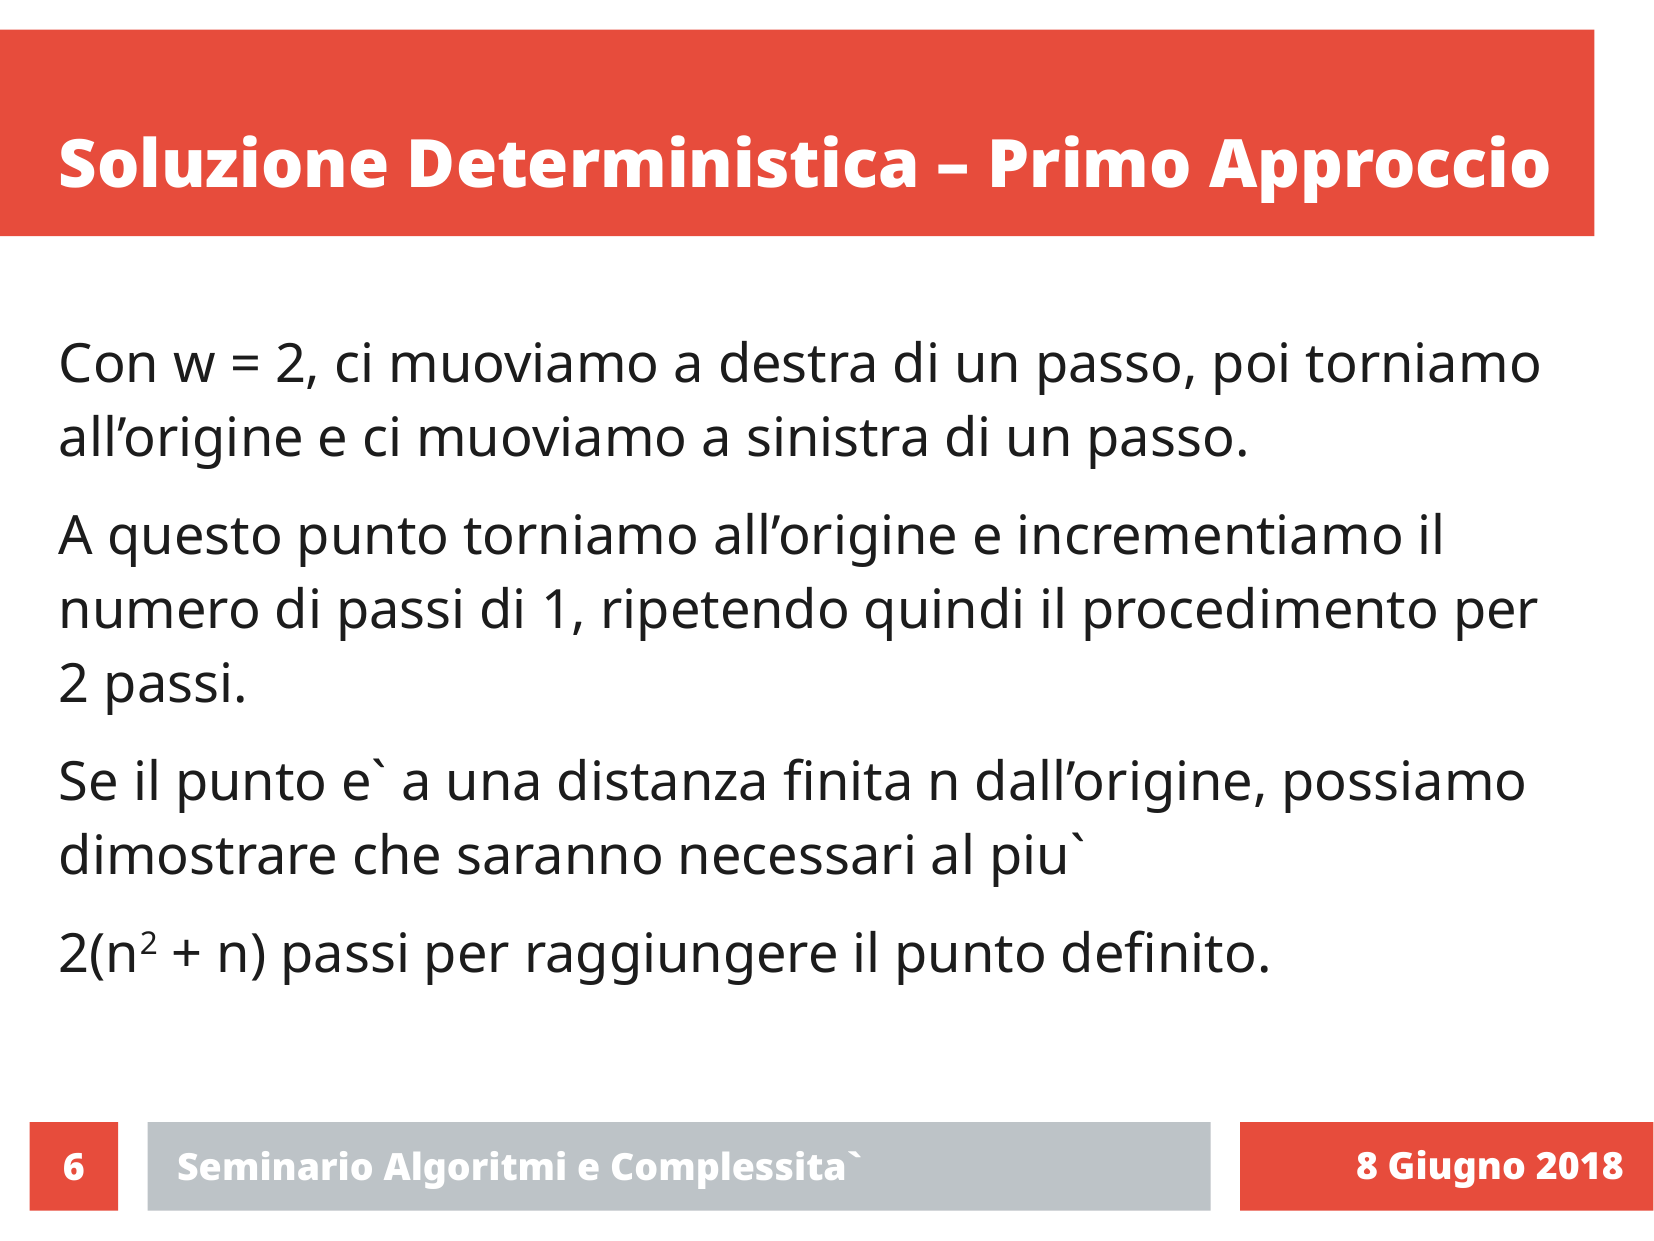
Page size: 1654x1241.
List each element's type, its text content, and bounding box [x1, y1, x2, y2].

title Soluzione Deterministica – Primo Approccio [59, 59, 1595, 207]
list Con w = 2, ci muoviamo a destra di un passo, poi torniamo all’origine e ci muoviamo a sinistra di un passo. A questo punto torniamo all’origine e incrementiamo il numero di passi di 1, ripetendo quindi il procedimento per 2 passi. Se il punto e` a una distanza finita n dall’origine, possiamo dimostrare che saranno necessari al piu` 2(n2 + n) passi per raggiungere il punto definito. [59, 324, 1565, 1093]
